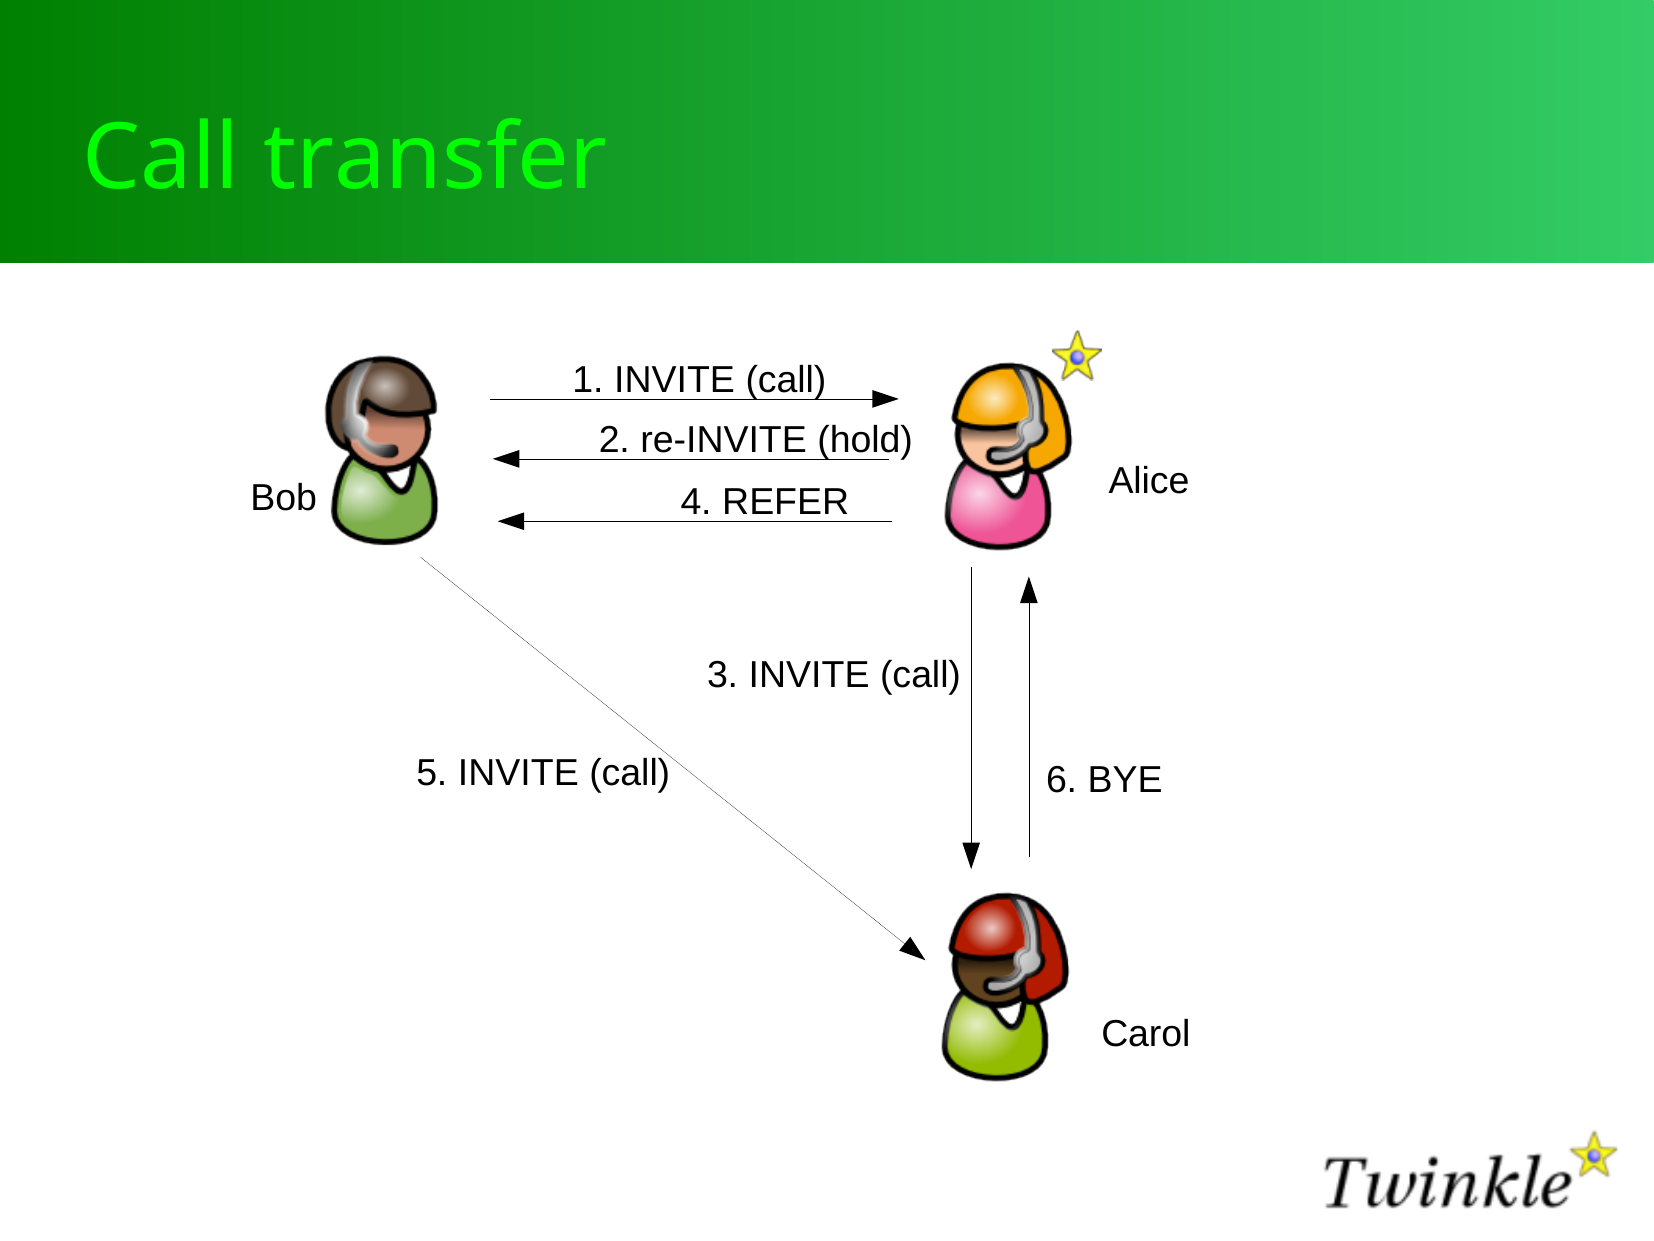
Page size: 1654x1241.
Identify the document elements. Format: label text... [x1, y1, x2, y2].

text_box Bob [235, 468, 332, 526]
text_box 6. BYE [1031, 751, 1178, 809]
text_box 3. INVITE (call) [692, 646, 977, 703]
text_box 1. INVITE (call) [557, 350, 842, 408]
text_box 5. INVITE (call) [401, 744, 686, 802]
text_box 2. re-INVITE (hold) [584, 410, 929, 468]
picture [907, 330, 1103, 554]
picture [284, 351, 480, 547]
picture [904, 889, 1100, 1085]
text_box Carol [1086, 1004, 1206, 1062]
text_box Alice [1093, 451, 1205, 509]
text_box 4. REFER [665, 473, 865, 531]
title Call transfer [82, 56, 1571, 250]
picture [1312, 1124, 1626, 1221]
